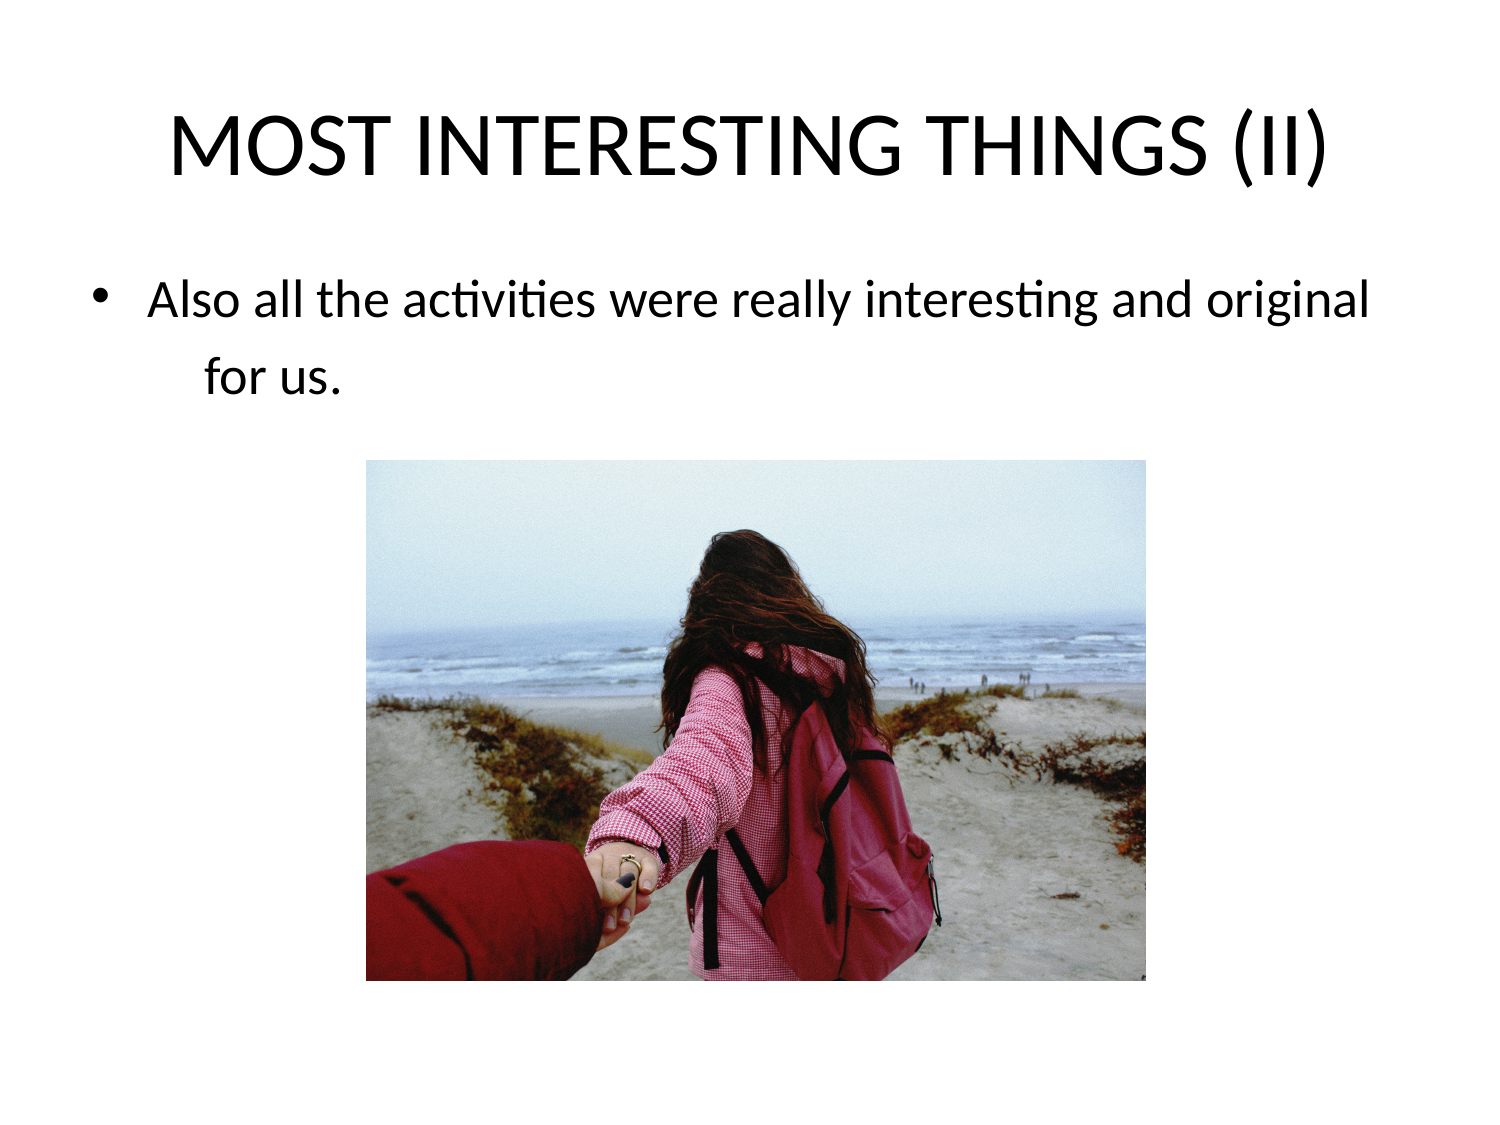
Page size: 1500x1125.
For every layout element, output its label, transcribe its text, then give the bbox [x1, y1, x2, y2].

list Also all the activities were really interesting and original for us. [76, 255, 1427, 998]
picture [366, 460, 1146, 981]
title MOST INTERESTING THINGS (II) [75, 45, 1426, 233]
